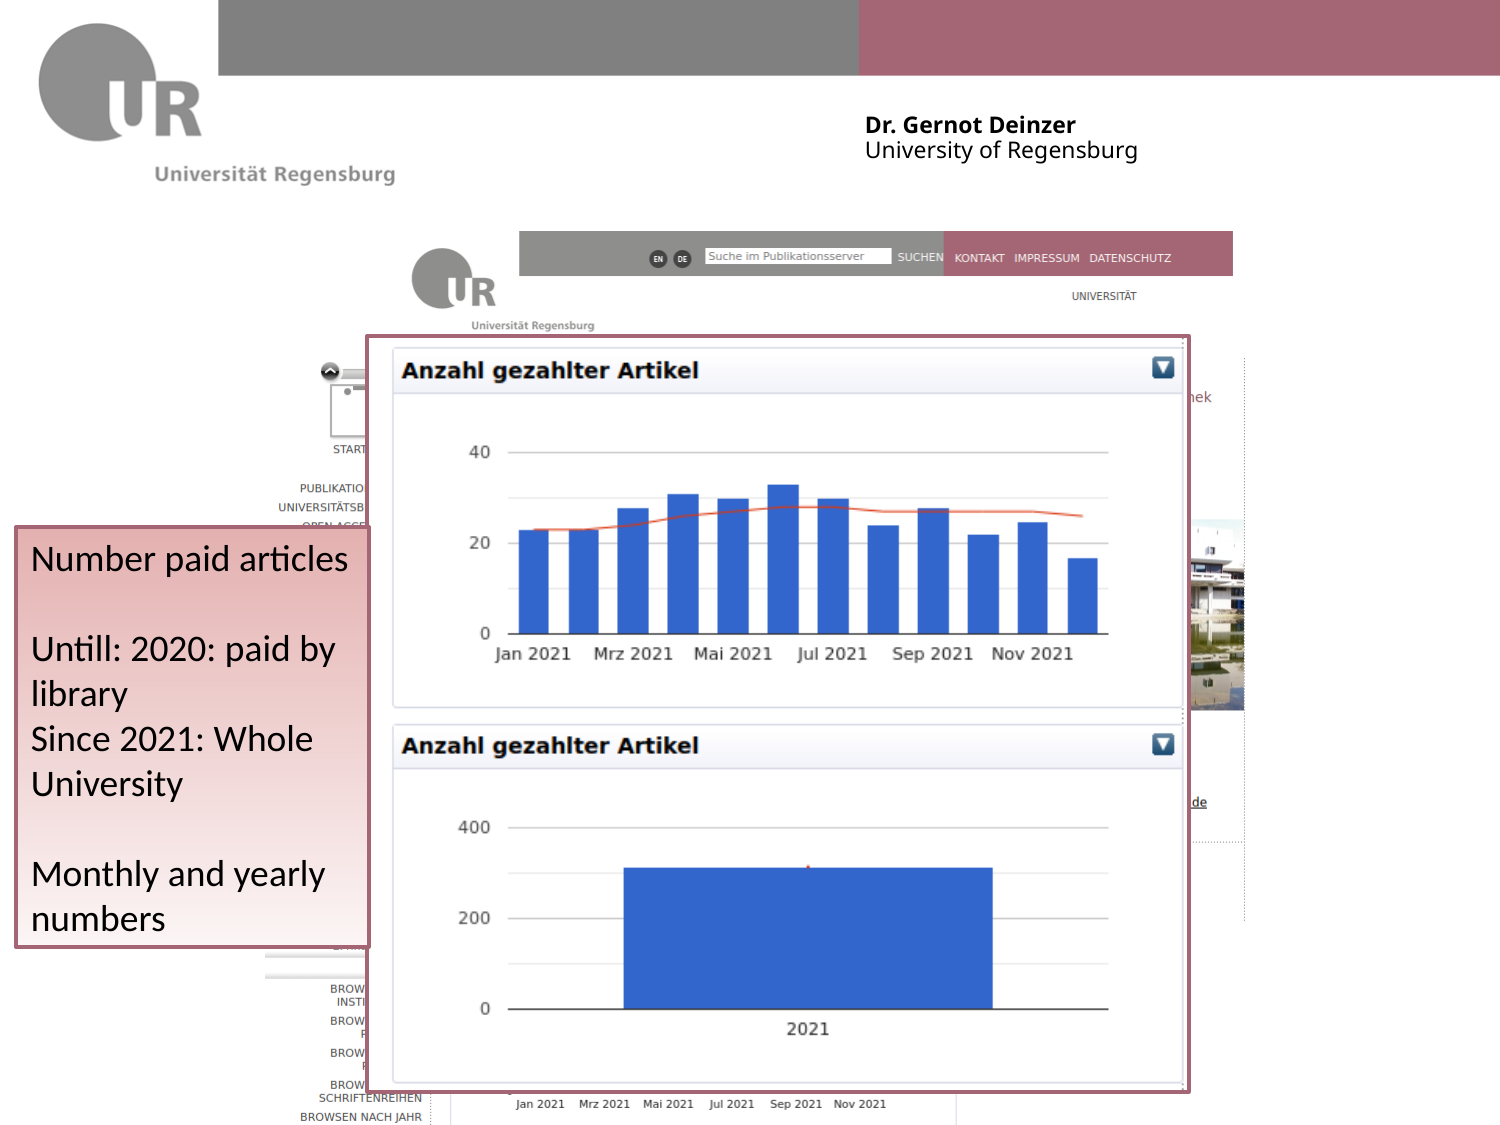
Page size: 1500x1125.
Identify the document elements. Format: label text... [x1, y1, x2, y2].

text_box Number paid articles Untill: 2020: paid by library Since 2021: Whole University Monthly and yearly numbers [16, 527, 369, 947]
picture [265, 231, 1291, 1125]
picture [17, 18, 419, 209]
picture [369, 338, 1187, 1090]
